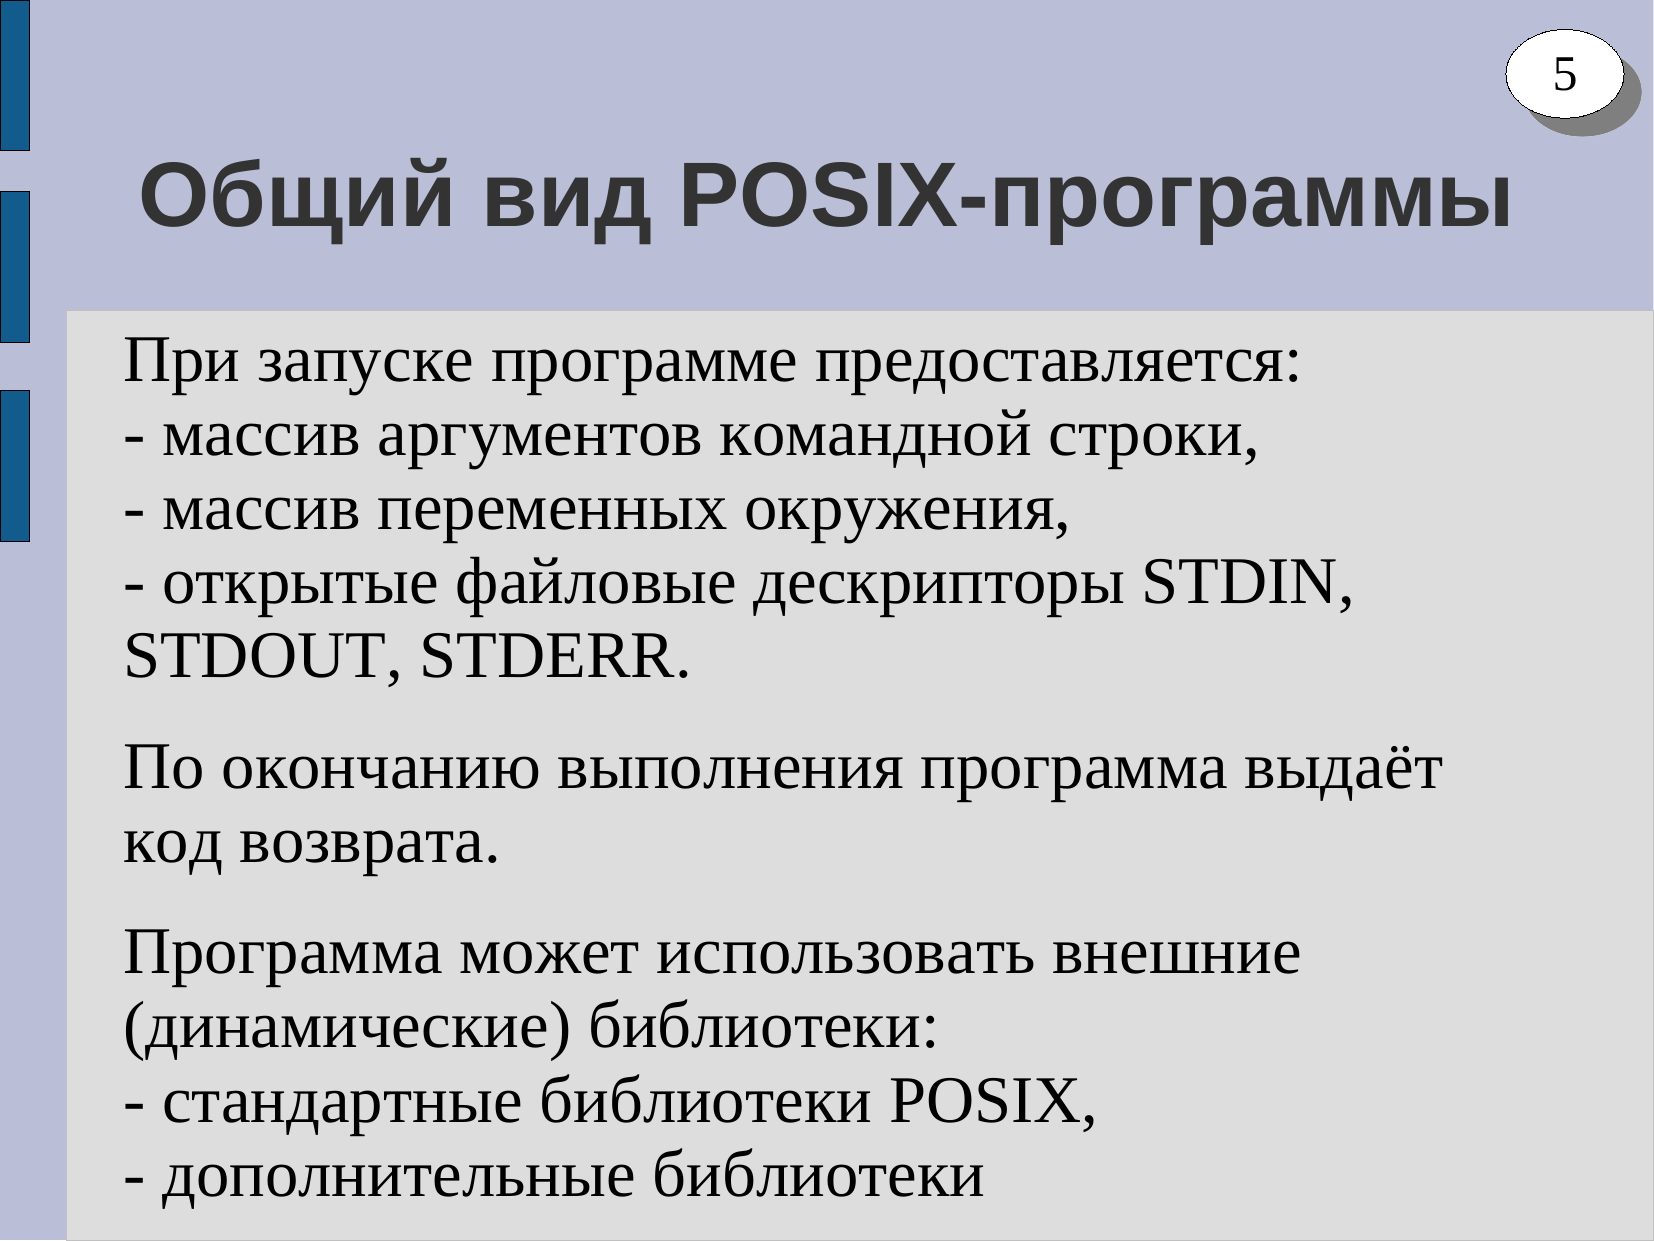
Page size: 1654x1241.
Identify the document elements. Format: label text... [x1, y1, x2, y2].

text_box 5 [1505, 29, 1625, 119]
subtitle При запуске программе предоставляется: - массив аргументов командной строки, - массив переменных окружения, - открытые файловые дескрипторы STDIN, STDOUT, STDERR. По окончанию выполнения программа выдаёт код возврата. Программа может использовать внешние (динамические) библиотеки: - стандартные библиотеки POSIX, - дополнительные библиотеки [123, 321, 1536, 1211]
title Общий вид POSIX-программы [121, 91, 1534, 299]
